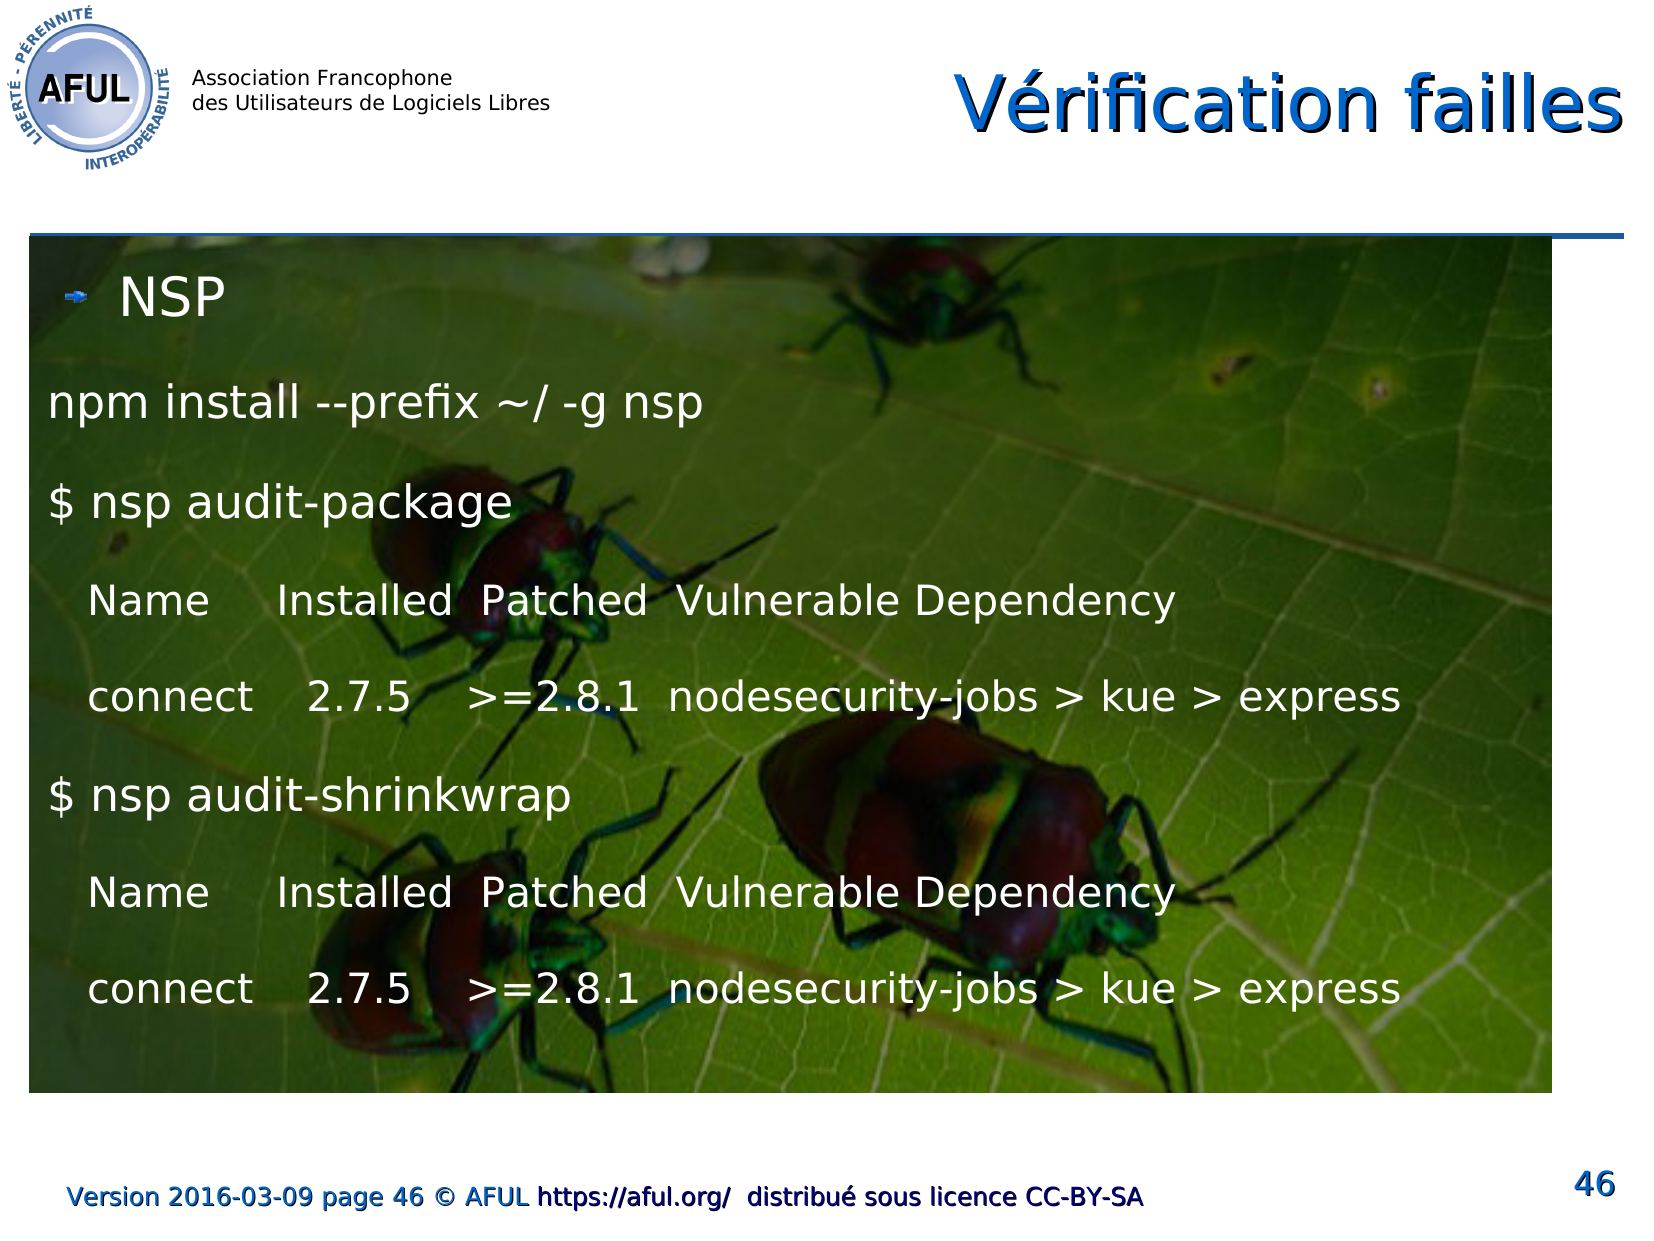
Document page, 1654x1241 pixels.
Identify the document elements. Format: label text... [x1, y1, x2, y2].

list NSP npm install --prefix ~/ -g nsp $ nsp audit-package Name Installed Patched Vulnerable Dependency connect 2.7.5 >=2.8.1 nodesecurity-jobs > kue > express $ nsp audit-shrinkwrap Name Installed Patched Vulnerable Dependency connect 2.7.5 >=2.8.1 nodesecurity-jobs > kue > express [47, 265, 1595, 1211]
picture [0, 0, 178, 178]
title Vérification failles [501, 0, 1625, 207]
picture [29, 236, 1552, 1093]
